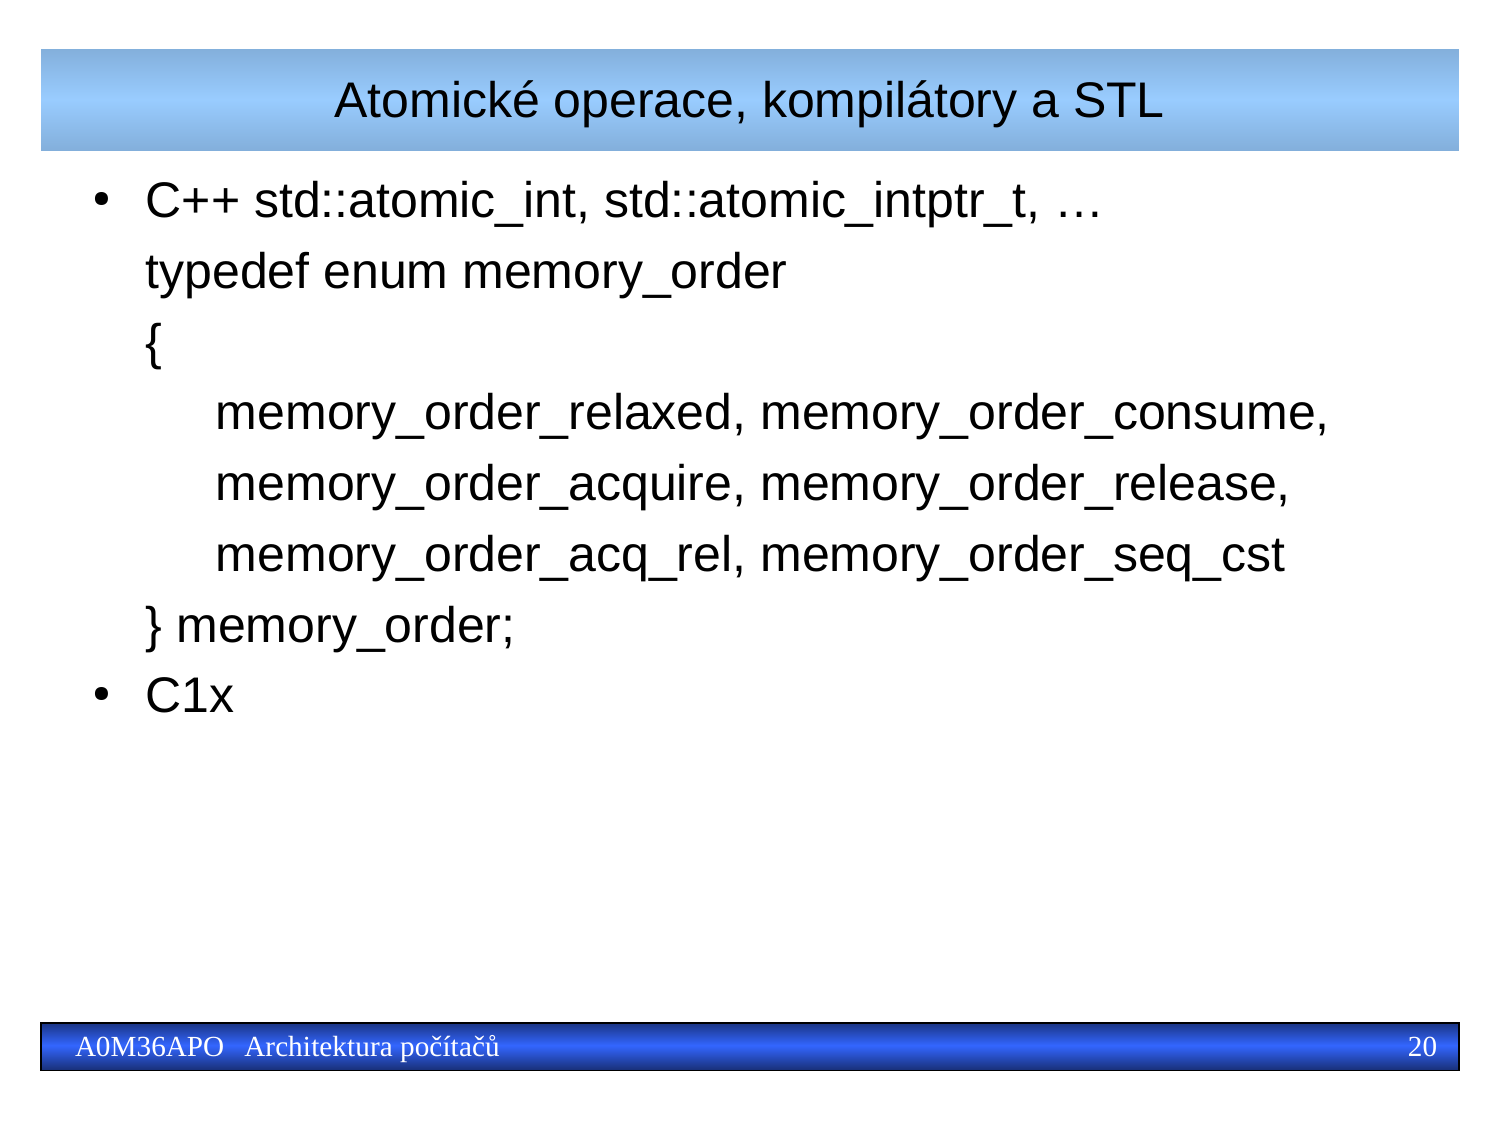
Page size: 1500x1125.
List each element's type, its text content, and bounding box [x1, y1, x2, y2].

title Atomické operace, kompilátory a STL [41, 49, 1459, 151]
list C++ std::atomic_int, std::atomic_intptr_t, … typedef enum memory_order { memory_order_relaxed, memory_order_consume, memory_order_acquire, memory_order_release, memory_order_acq_rel, memory_order_seq_cst } memory_order; C1x [75, 172, 1426, 916]
